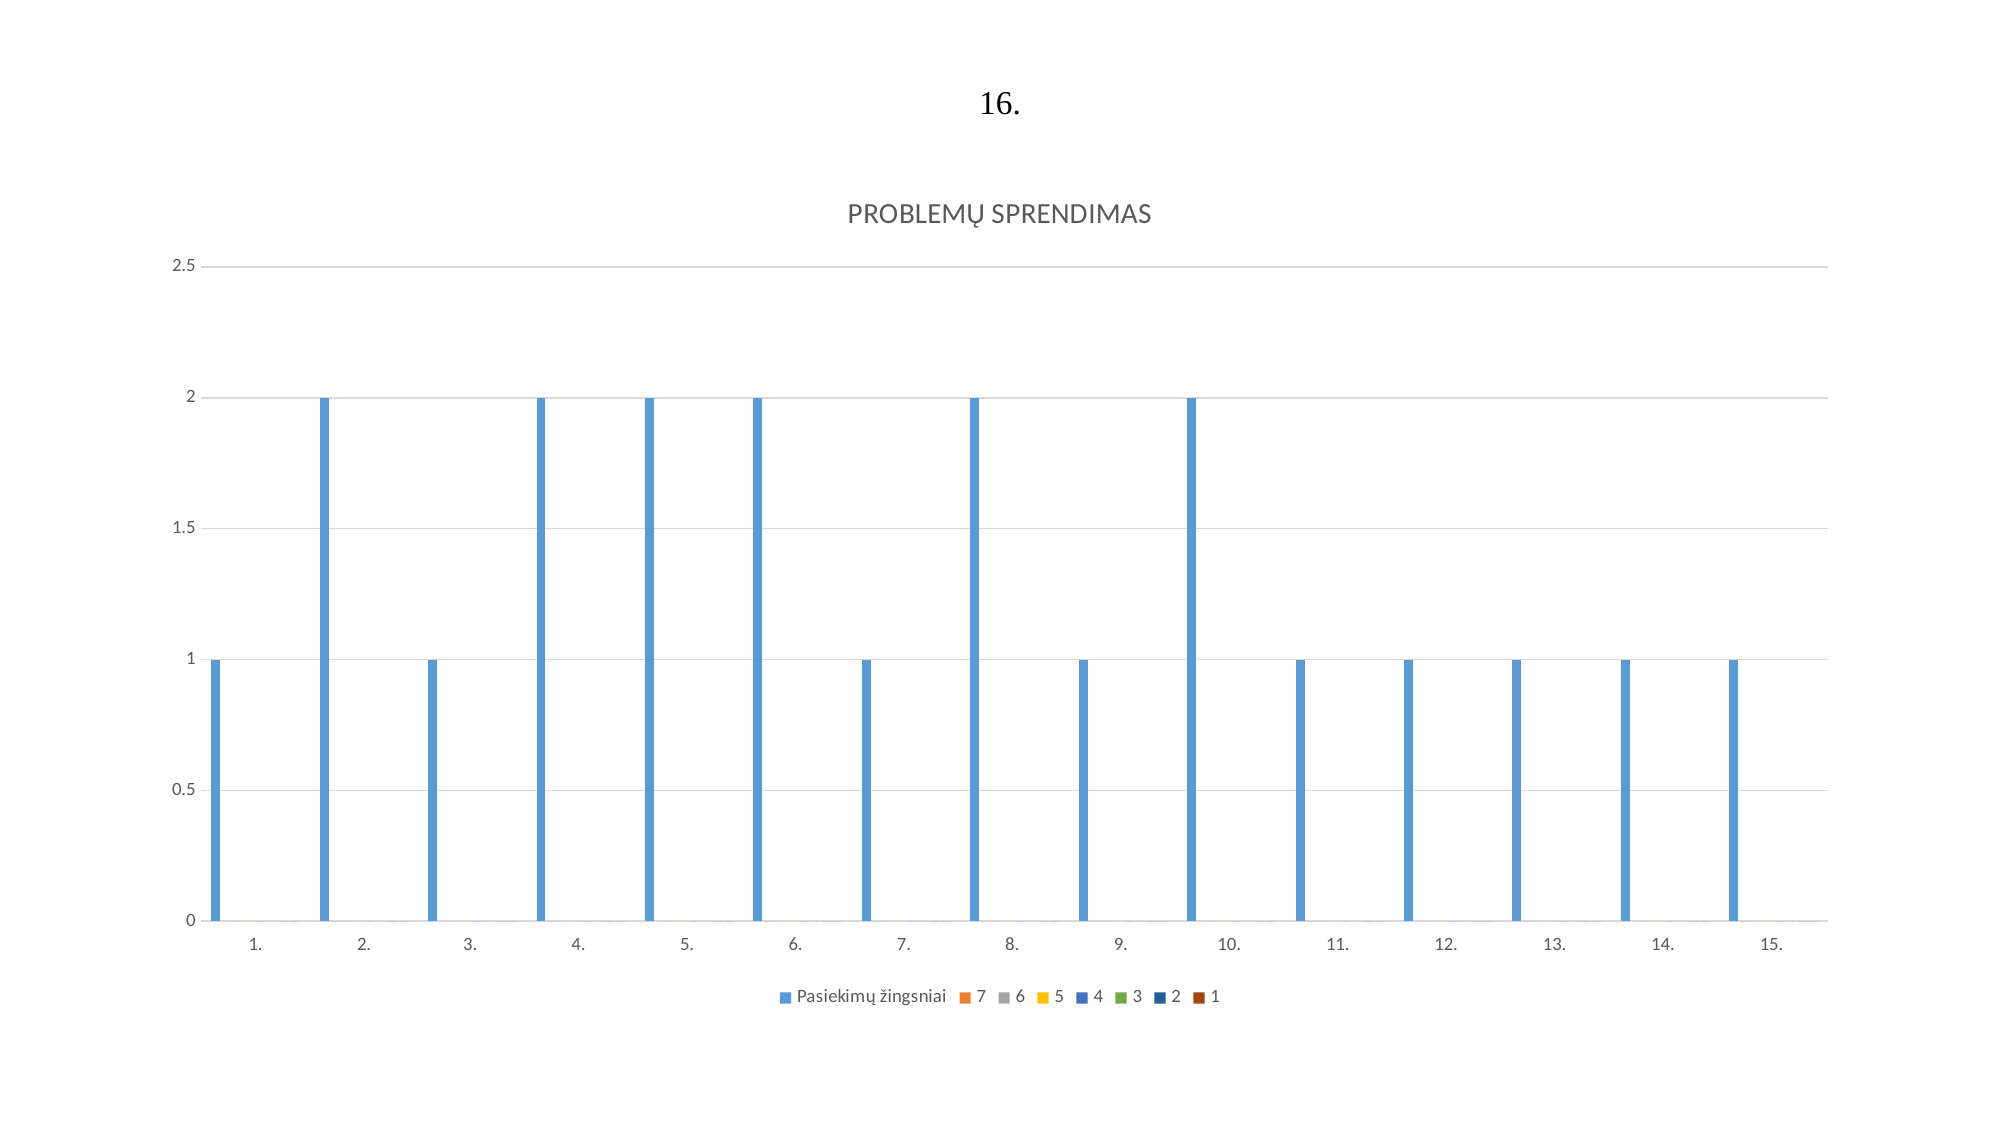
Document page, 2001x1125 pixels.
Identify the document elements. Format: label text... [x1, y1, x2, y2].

title 16. [137, 59, 1863, 148]
chart [137, 168, 1863, 1014]
